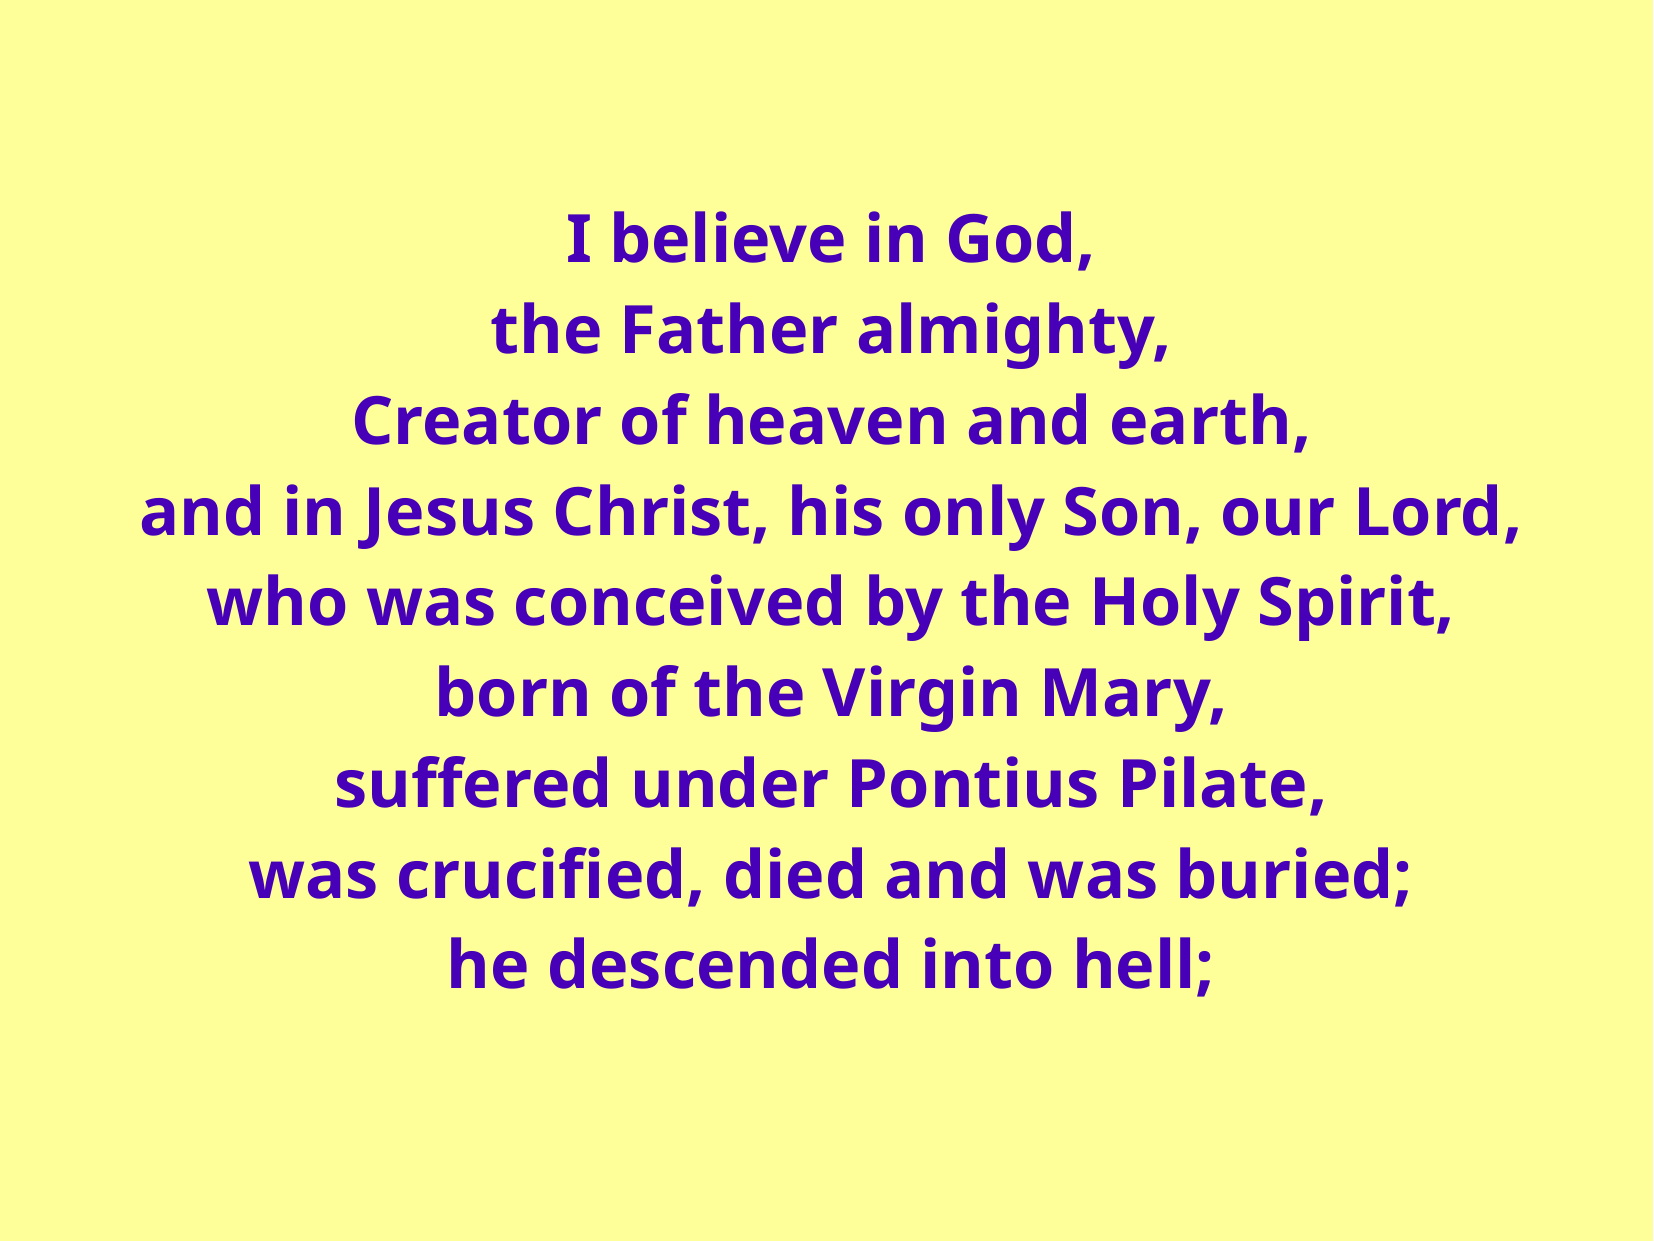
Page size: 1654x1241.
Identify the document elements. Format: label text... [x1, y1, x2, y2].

text_box I believe in God, the Father almighty, Creator of heaven and earth, and in Jesus Christ, his only Son, our Lord, who was conceived by the Holy Spirit, born of the Virgin Mary, suffered under Pontius Pilate, was crucified, died and was buried; he descended into hell; [87, 75, 1576, 1126]
